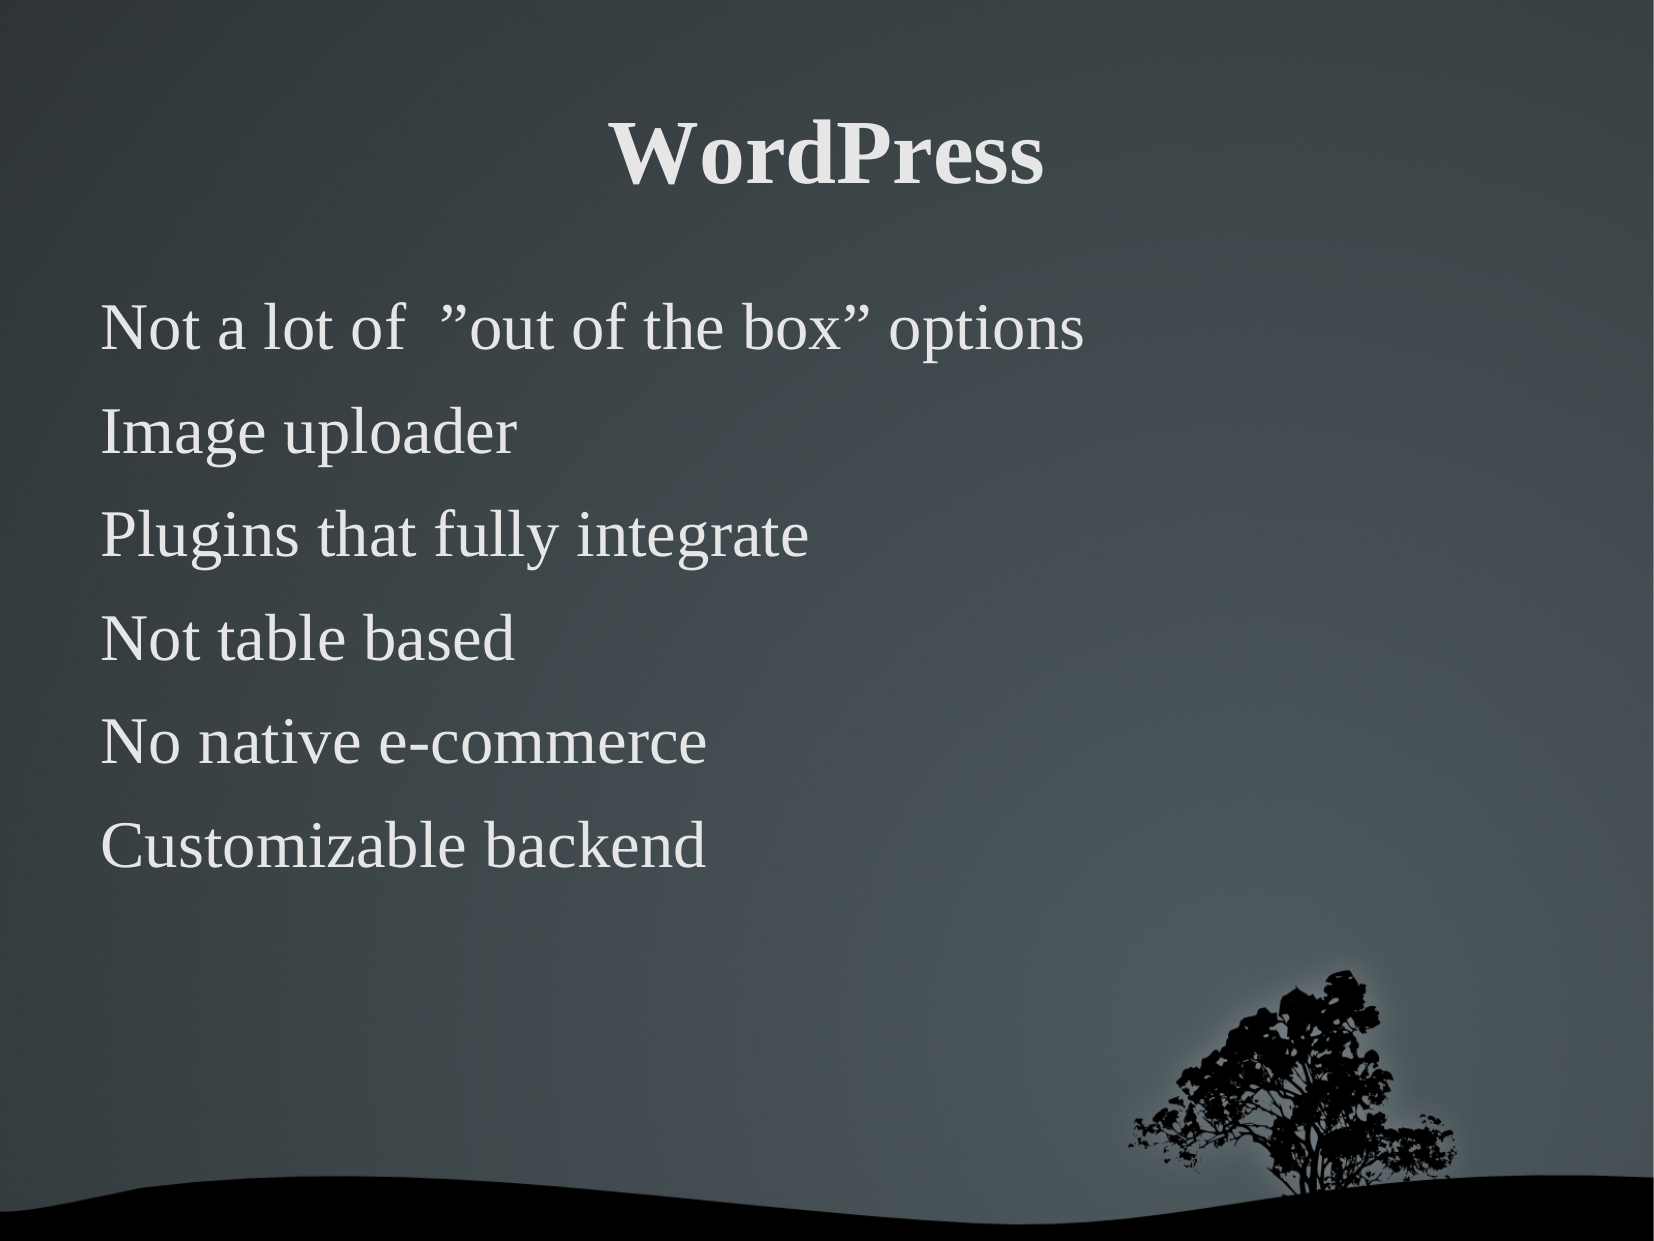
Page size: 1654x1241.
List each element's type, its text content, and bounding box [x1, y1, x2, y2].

list Not a lot of ”out of the box” options Image uploader Plugins that fully integrate Not table based No native e-commerce Customizable backend [82, 290, 1571, 1094]
title WordPress [82, 56, 1571, 250]
picture [0, 0, 1654, 1241]
